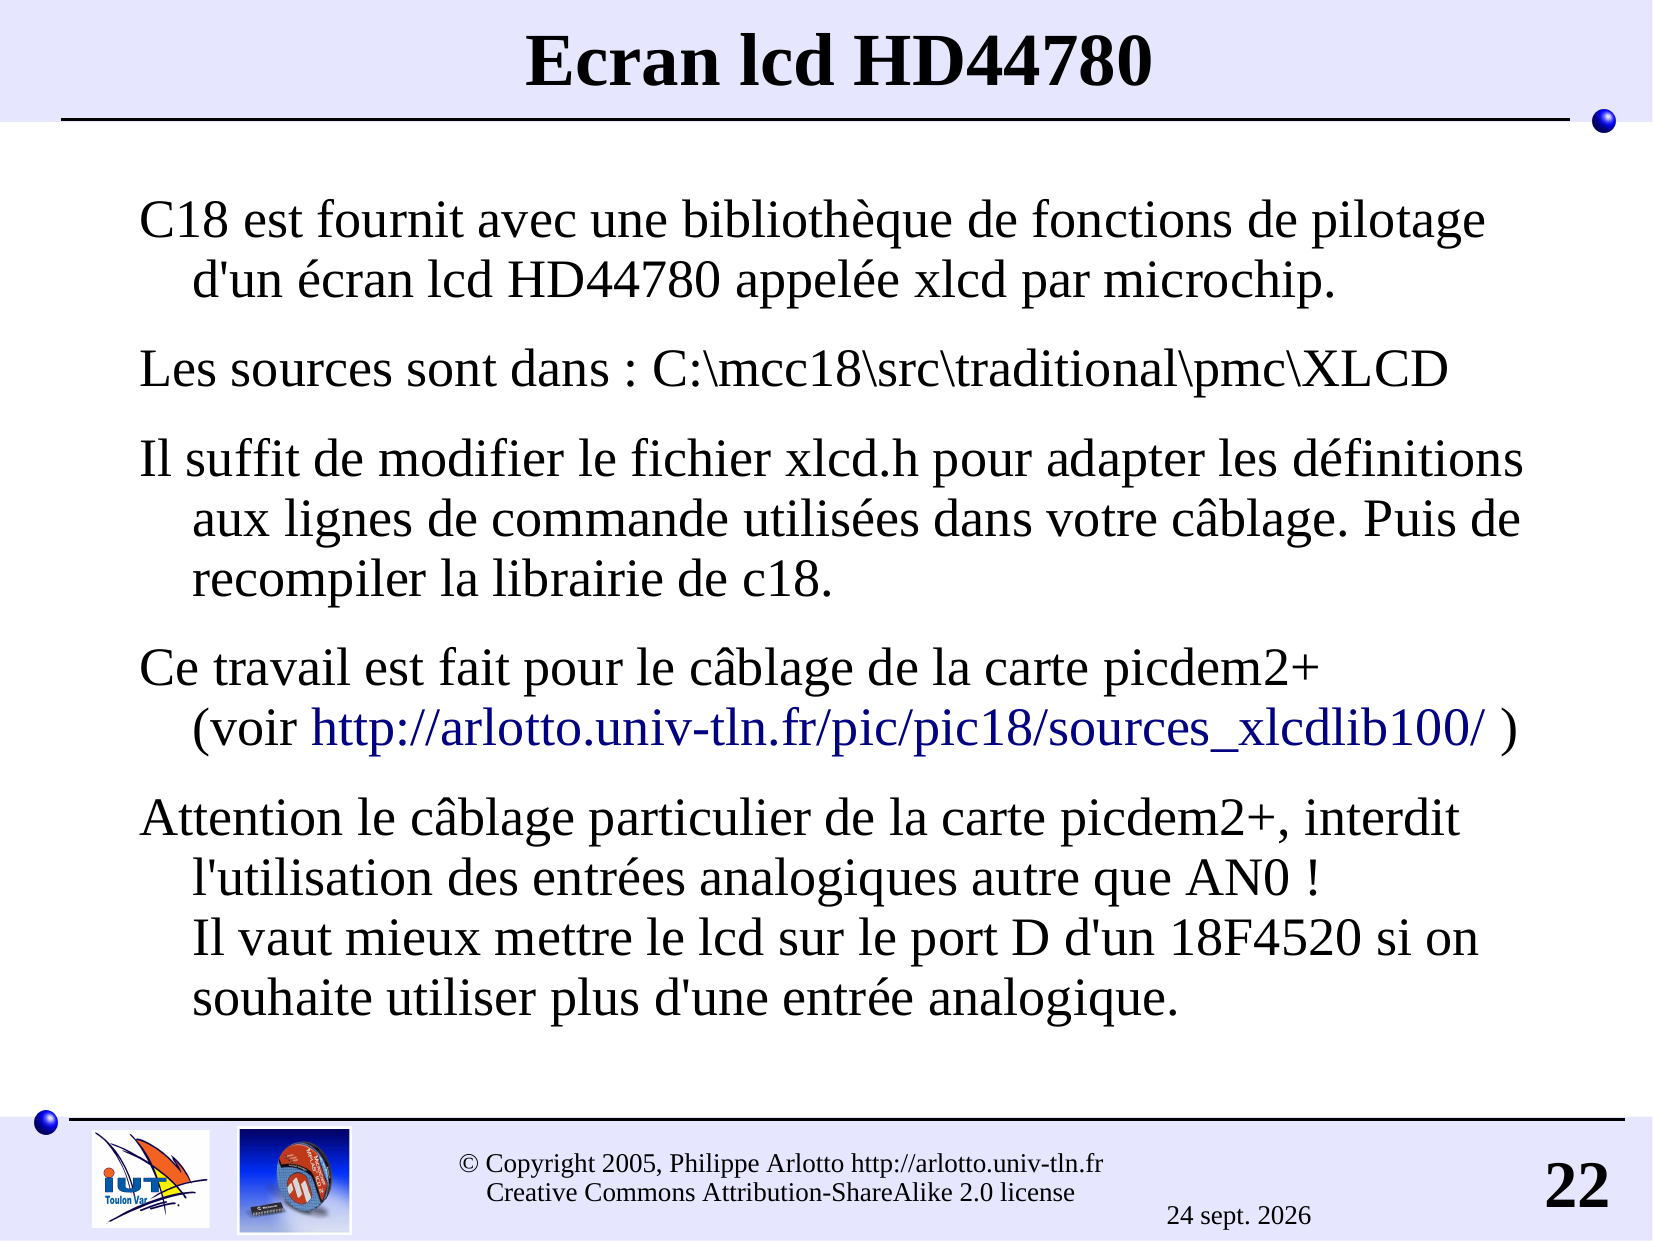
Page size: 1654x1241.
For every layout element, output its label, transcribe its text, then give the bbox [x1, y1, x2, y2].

list C18 est fournit avec une bibliothèque de fonctions de pilotage d'un écran lcd HD44780 appelée xlcd par microchip. Les sources sont dans : C:\mcc18\src\traditional\pmc\XLCD Il suffit de modifier le fichier xlcd.h pour adapter les définitions aux lignes de commande utilisées dans votre câblage. Puis de recompiler la librairie de c18. Ce travail est fait pour le câblage de la carte picdem2+ (voir http://arlotto.univ-tln.fr/pic/pic18/sources_xlcdlib100/ ) Attention le câblage particulier de la carte picdem2+, interdit l'utilisation des entrées analogiques autre que AN0 ! Il vaut mieux mettre le lcd sur le port D d'un 18F4520 si on souhaite utiliser plus d'une entrée analogique. [121, 188, 1534, 1040]
picture [237, 1126, 352, 1235]
title Ecran lcd HD44780 [95, 14, 1585, 107]
